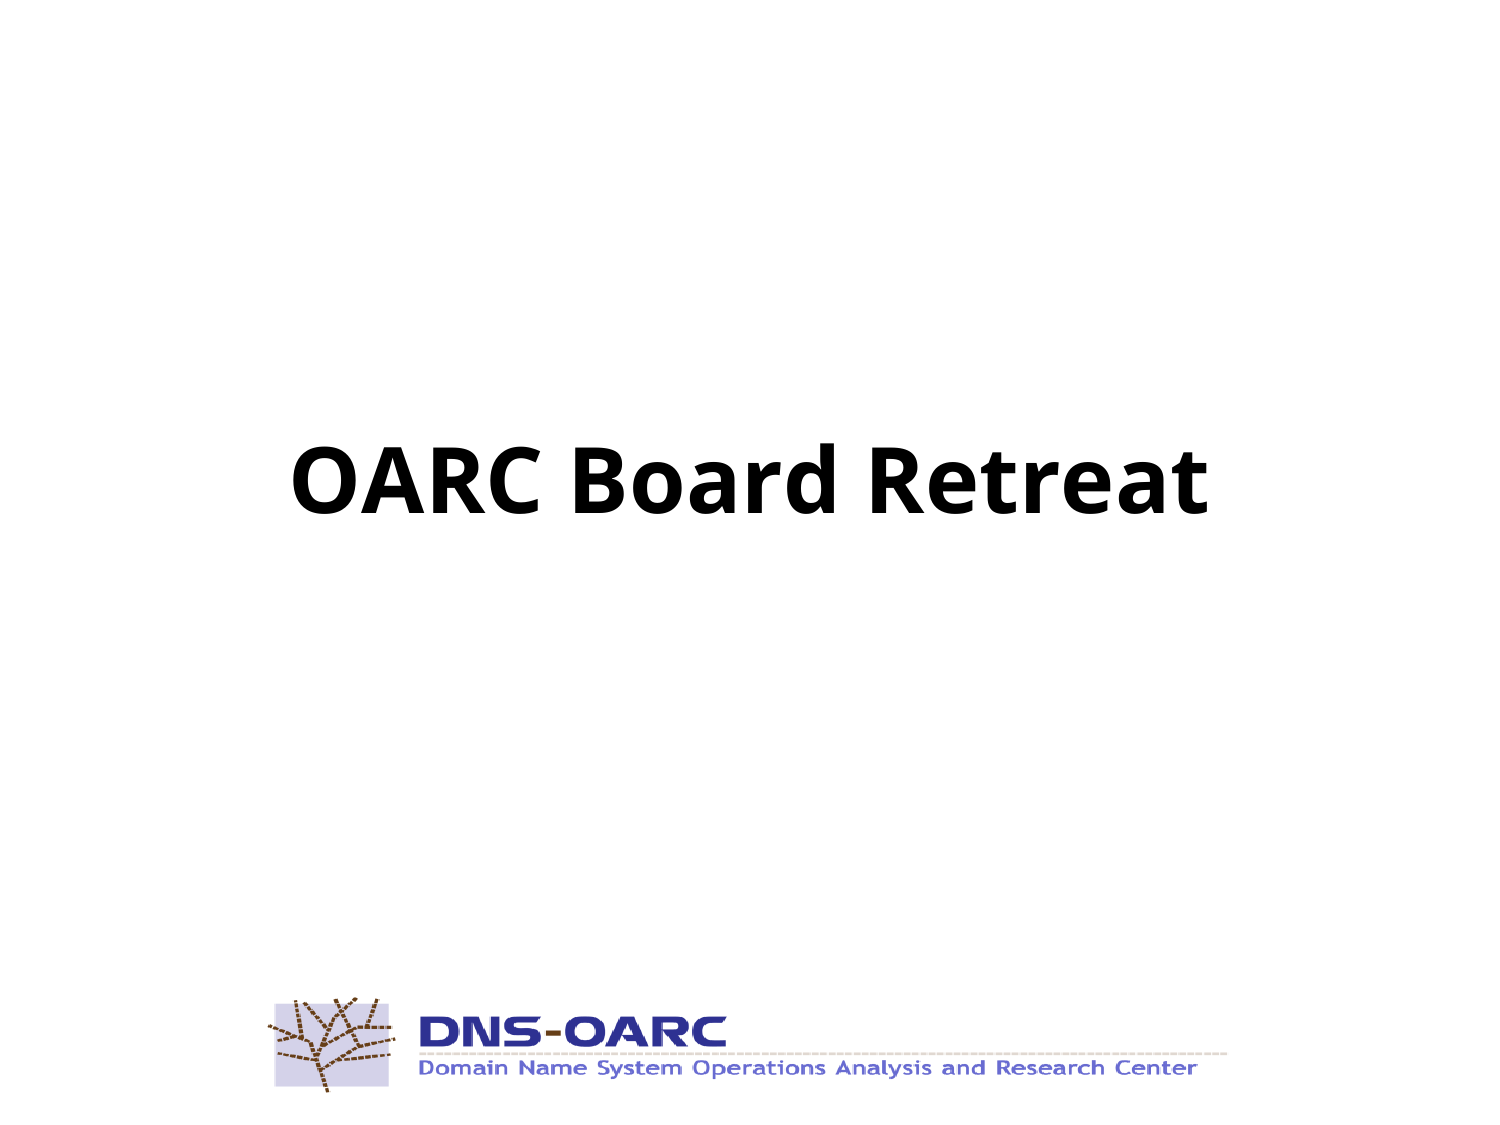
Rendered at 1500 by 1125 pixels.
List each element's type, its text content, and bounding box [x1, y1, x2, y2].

picture [214, 991, 1259, 1099]
text_box OARC Board Retreat [75, 44, 1426, 916]
